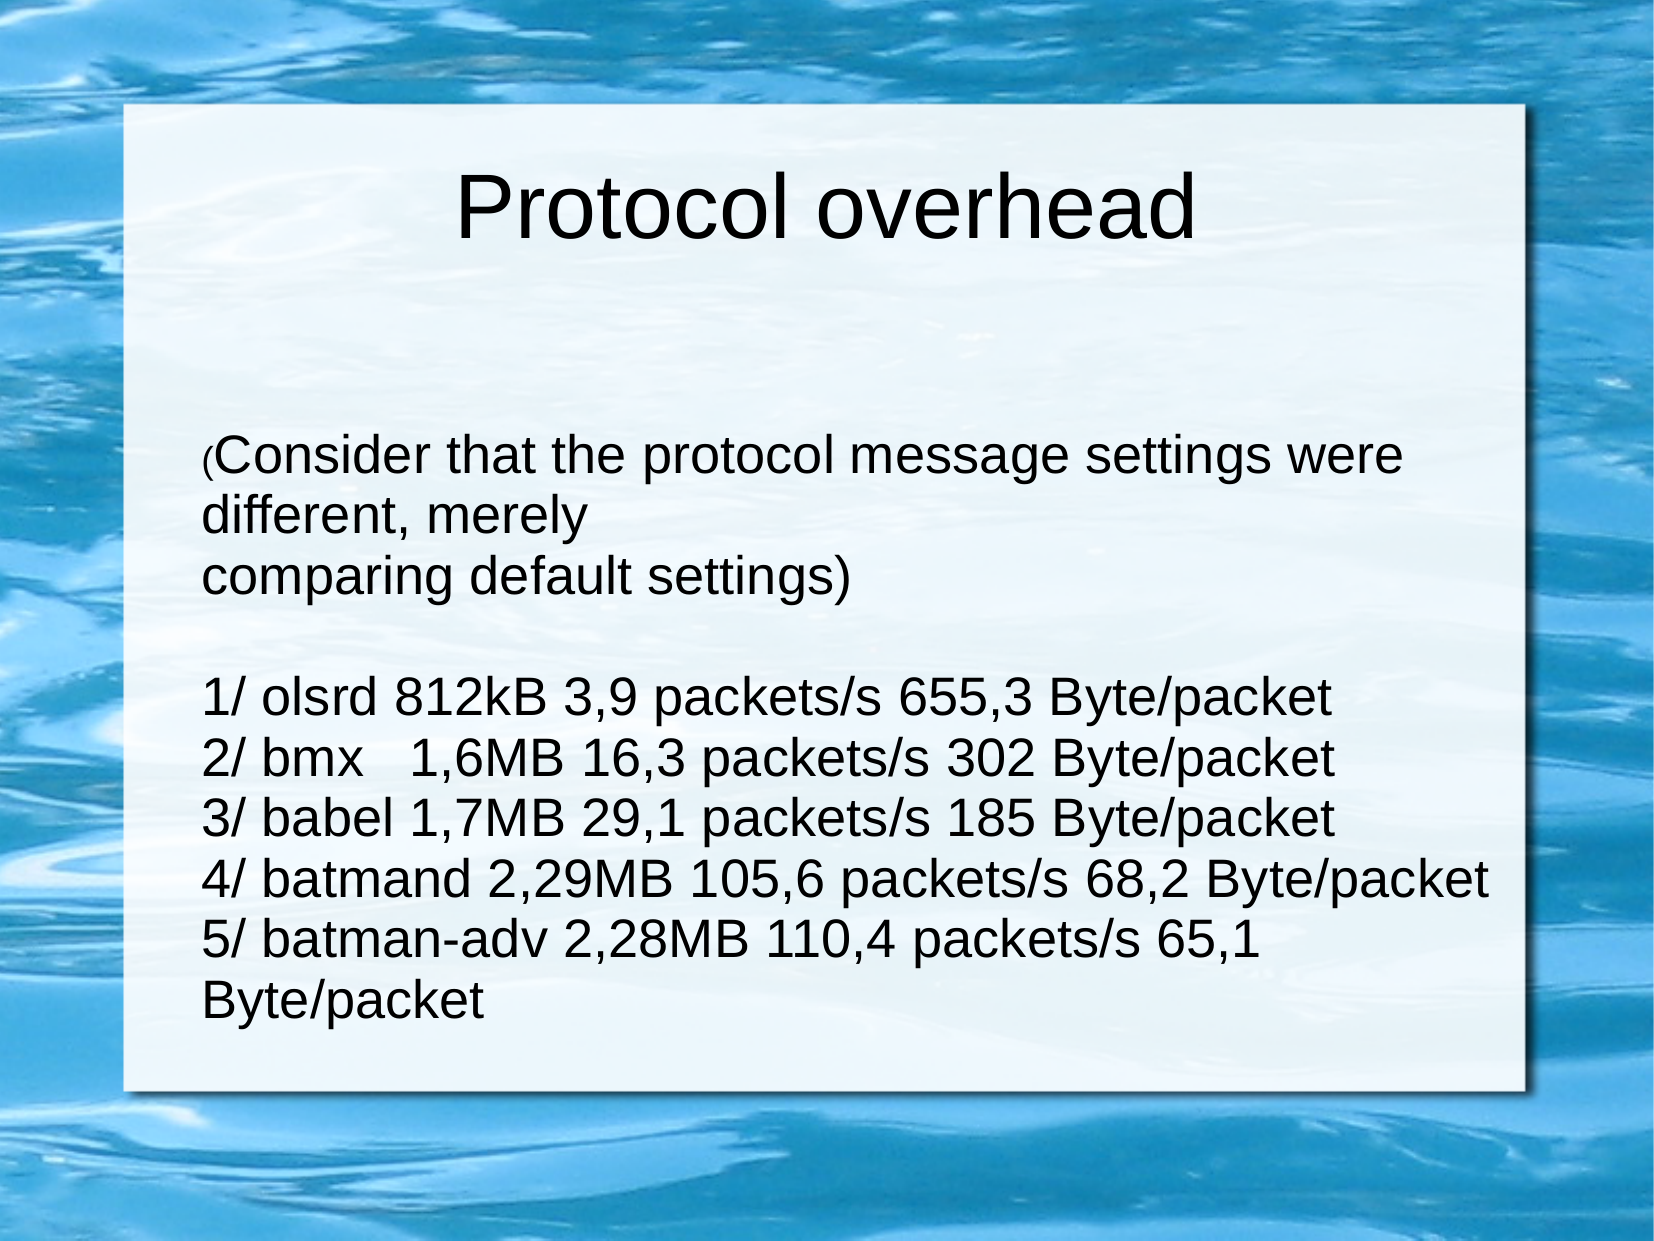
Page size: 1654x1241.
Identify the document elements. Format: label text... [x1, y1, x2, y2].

title Protocol overhead [147, 125, 1506, 288]
picture [0, 0, 1654, 1241]
text_box (Consider that the protocol message settings were different, merely comparing default settings) 1/ olsrd 812kB 3,9 packets/s 655,3 Byte/packet 2/ bmx 1,6MB 16,3 packets/s 302 Byte/packet 3/ babel 1,7MB 29,1 packets/s 185 Byte/packet 4/ batmand 2,29MB 105,6 packets/s 68,2 Byte/packet 5/ batman-adv 2,28MB 110,4 packets/s 65,1 Byte/packet [186, 416, 1506, 1038]
